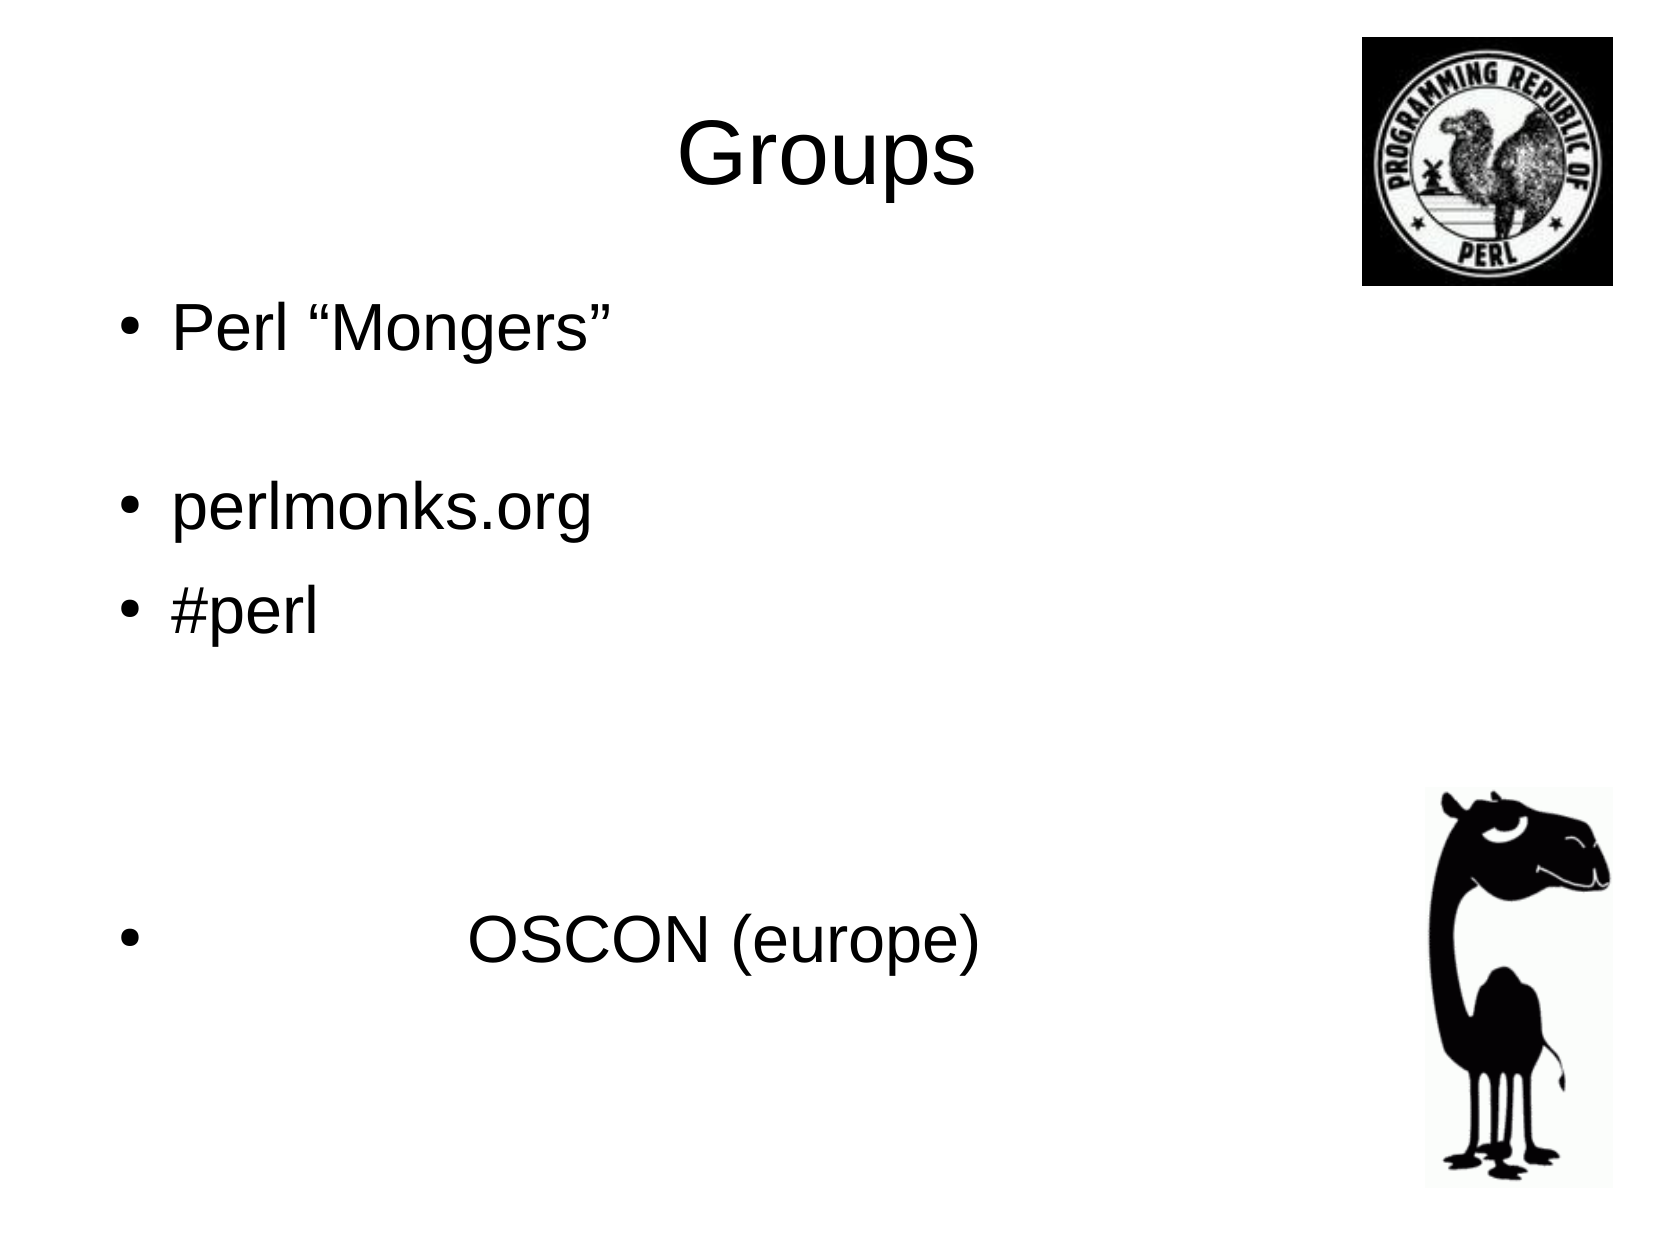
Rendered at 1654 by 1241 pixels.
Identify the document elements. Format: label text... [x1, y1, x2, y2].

picture [1362, 37, 1613, 286]
title Groups [82, 49, 1362, 257]
picture [1425, 787, 1613, 1188]
list Perl “Mongers” perlmonks.org #perl OSCON (europe) [82, 290, 1571, 1109]
